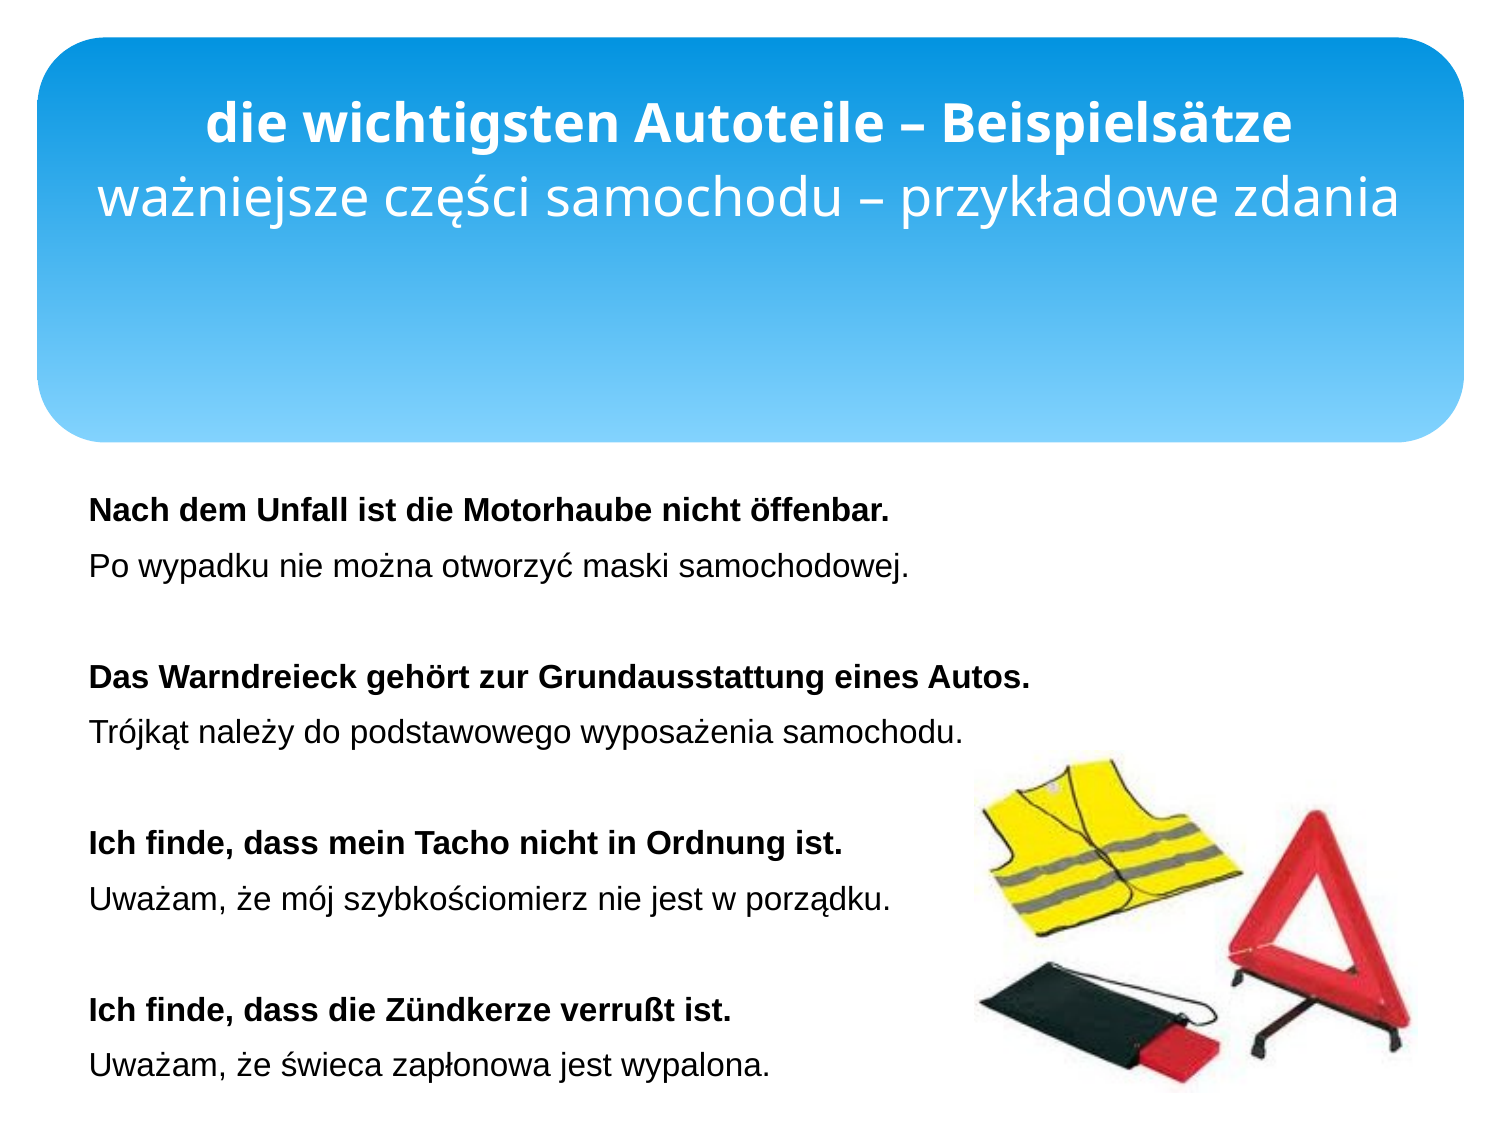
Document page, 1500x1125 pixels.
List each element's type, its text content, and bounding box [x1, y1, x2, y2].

subtitle Nach dem Unfall ist die Motorhaube nicht öffenbar. Po wypadku nie można otworzyć maski samochodowej. Das Warndreieck gehört zur Grundausstattung eines Autos. Trójkąt należy do podstawowego wyposażenia samochodu. Ich finde, dass mein Tacho nicht in Ordnung ist. Uważam, że mój szybkościomierz nie jest w porządku. Ich finde, dass die Zündkerze verrußt ist. Uważam, że świeca zapłonowa jest wypalona. [88, 475, 1304, 1082]
title die wichtigsten Autoteile – Beispielsätze ważniejsze części samochodu – przykładowe zdania [75, 62, 1425, 254]
picture [974, 750, 1418, 1093]
